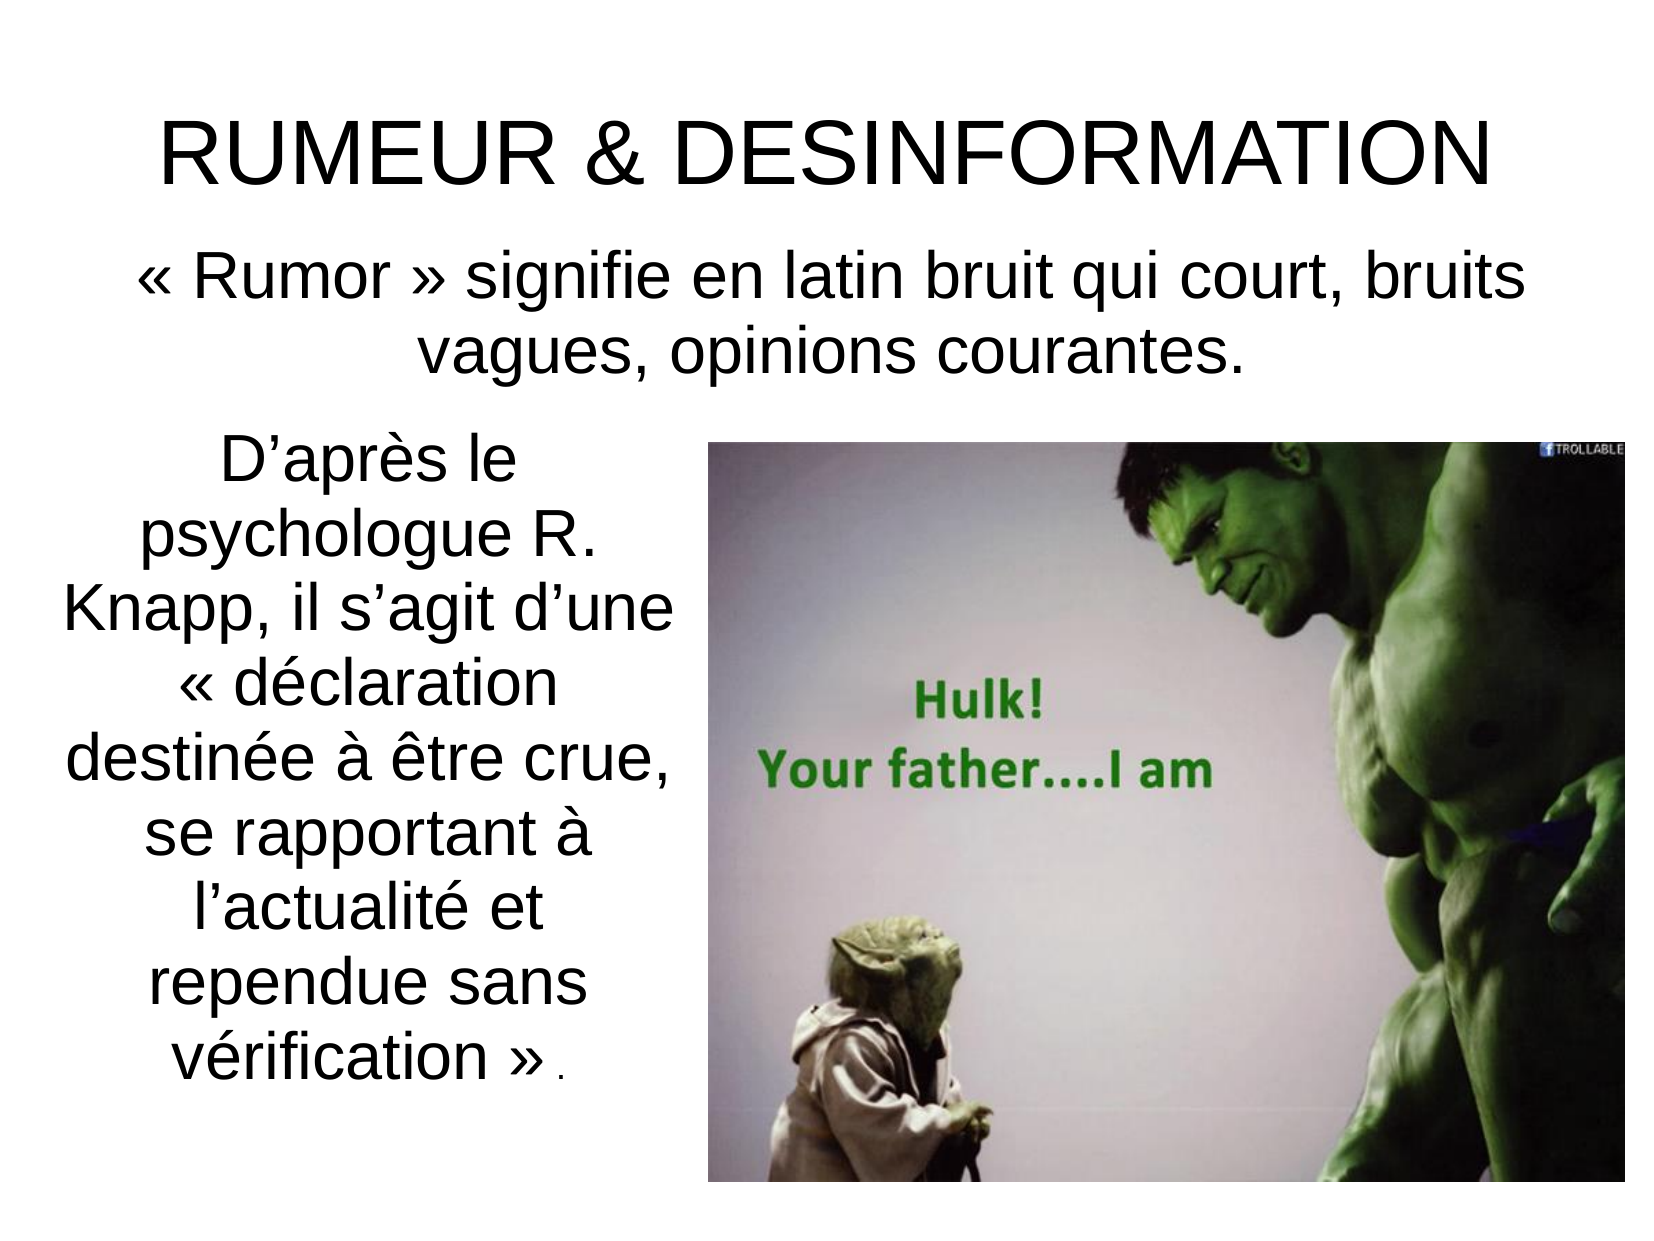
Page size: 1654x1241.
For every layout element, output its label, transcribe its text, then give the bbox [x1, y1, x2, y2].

text_box D’après le psychologue R. Knapp, il s’agit d’une « déclaration destinée à être crue, se rapportant à l’actualité et rependue sans vérification » . [29, 413, 709, 1241]
subtitle « Rumor » signifie en latin bruit qui court, bruits vagues, opinions courantes. [88, 206, 1577, 419]
title RUMEUR & DESINFORMATION [82, 49, 1571, 257]
picture [708, 442, 1625, 1182]
